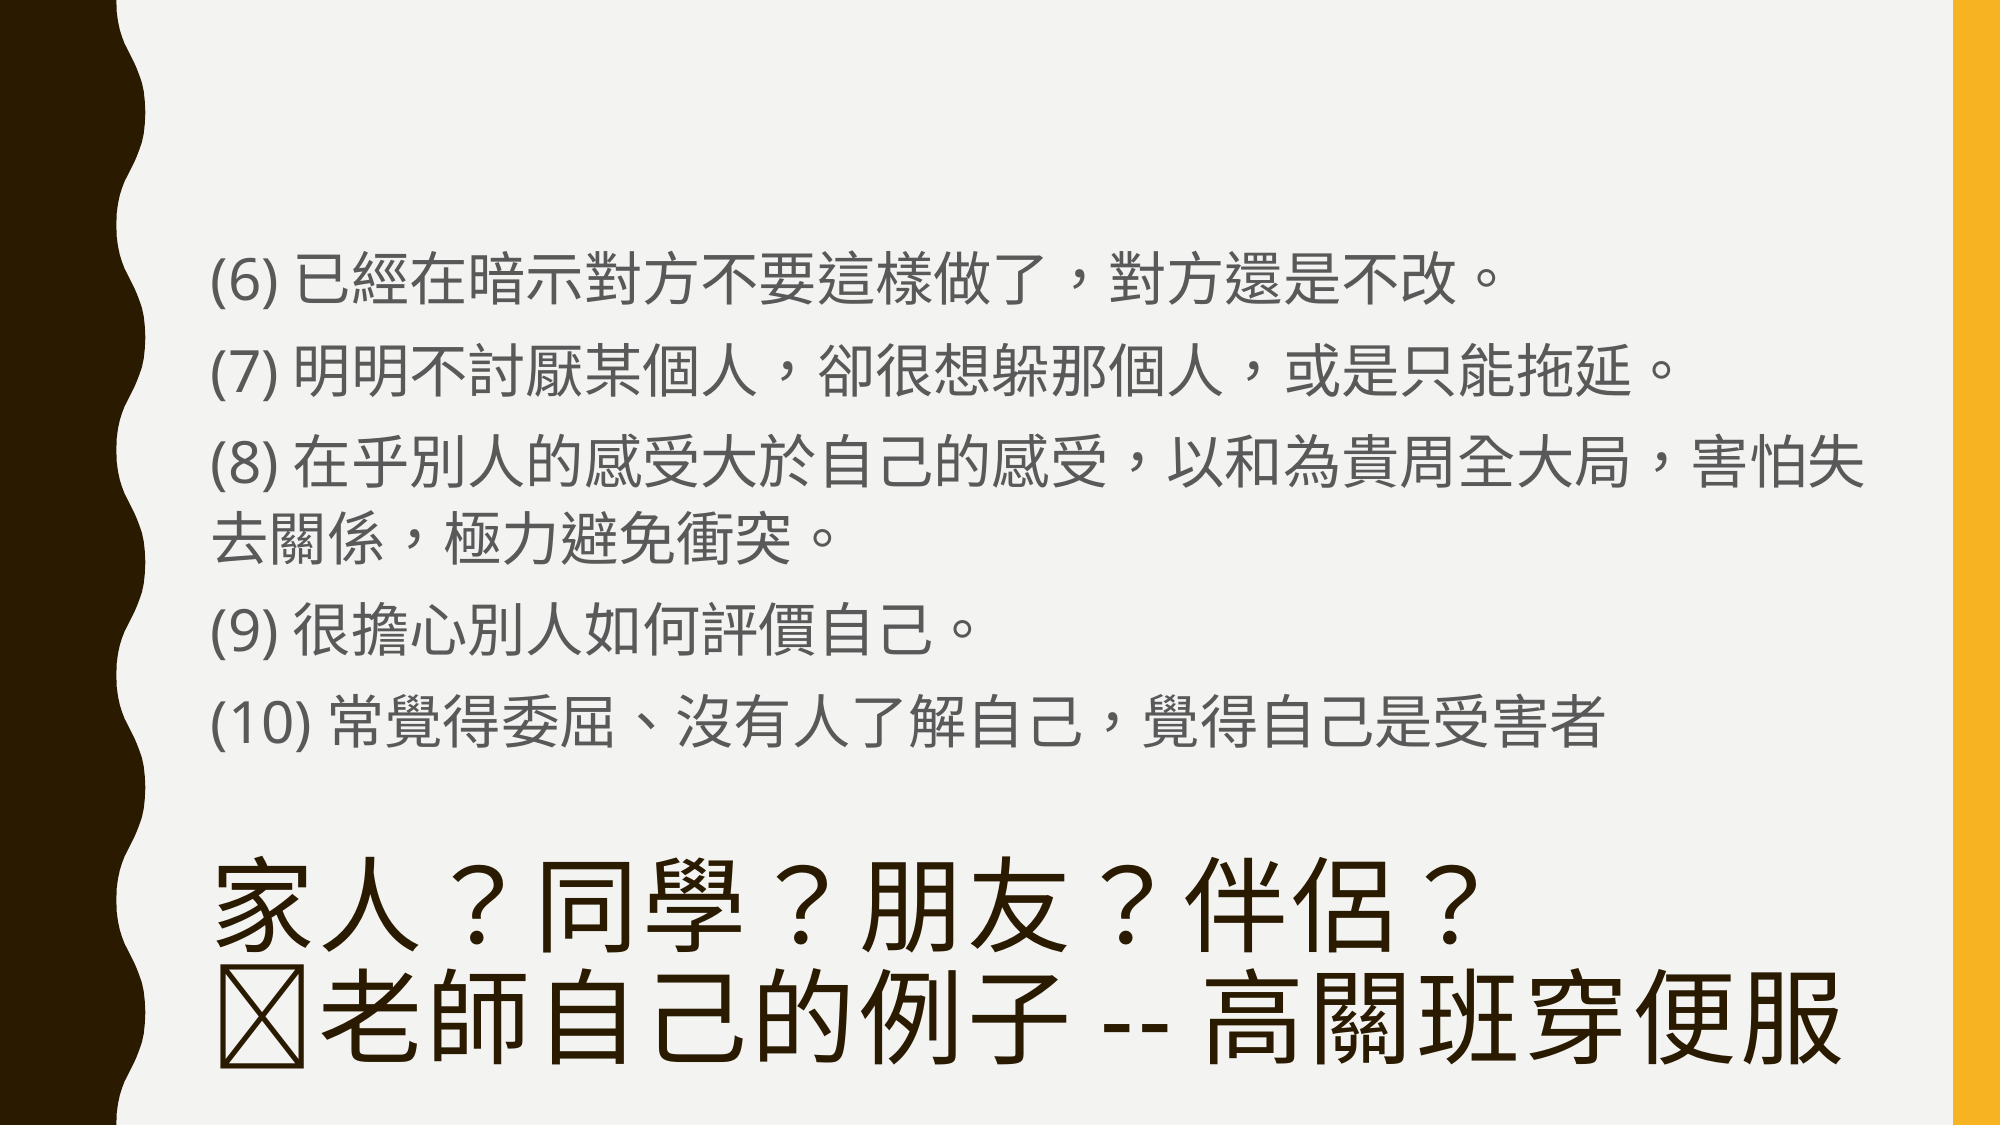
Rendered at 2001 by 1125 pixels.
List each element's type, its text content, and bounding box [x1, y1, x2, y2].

title 家人？同學？朋友？伴侶？ 老師自己的例子--高關班穿便服 [195, 847, 1866, 1092]
list (6)已經在暗示對方不要這樣做了，對方還是不改。 (7)明明不討厭某個人，卻很想躲那個人，或是只能拖延。 (8)在乎別人的感受大於自己的感受，以和為貴周全大局，害怕失去關係，極力避免衝突。 (9)很擔心別人如何評價自己。 (10)常覺得委屈、沒有人了解自己，覺得自己是受害者 [195, 228, 1885, 818]
